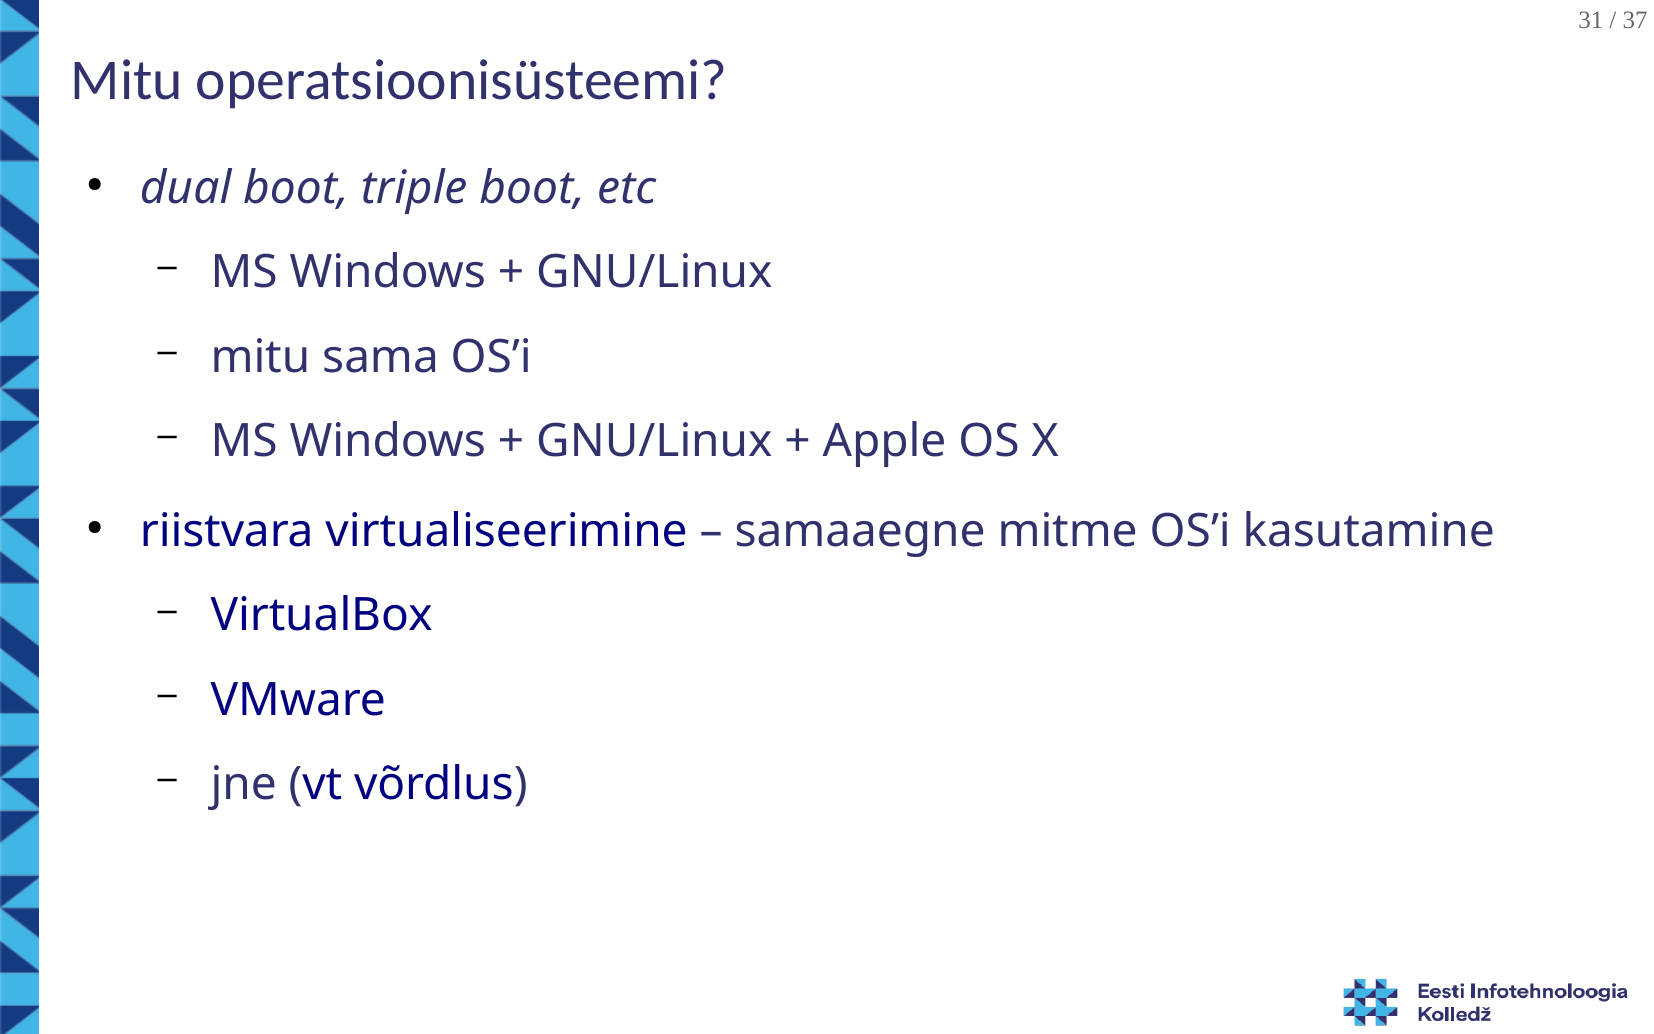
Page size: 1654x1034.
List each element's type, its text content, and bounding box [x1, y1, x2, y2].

list dual boot, triple boot, etc MS Windows + GNU/Linux mitu sama OS’i MS Windows + GNU/Linux + Apple OS X riistvara virtualiseerimine – samaaegne mitme OS’i kasutamine VirtualBox VMware jne (vt võrdlus) [68, 153, 1630, 957]
title Mitu operatsioonisüsteemi? [70, 41, 1630, 130]
